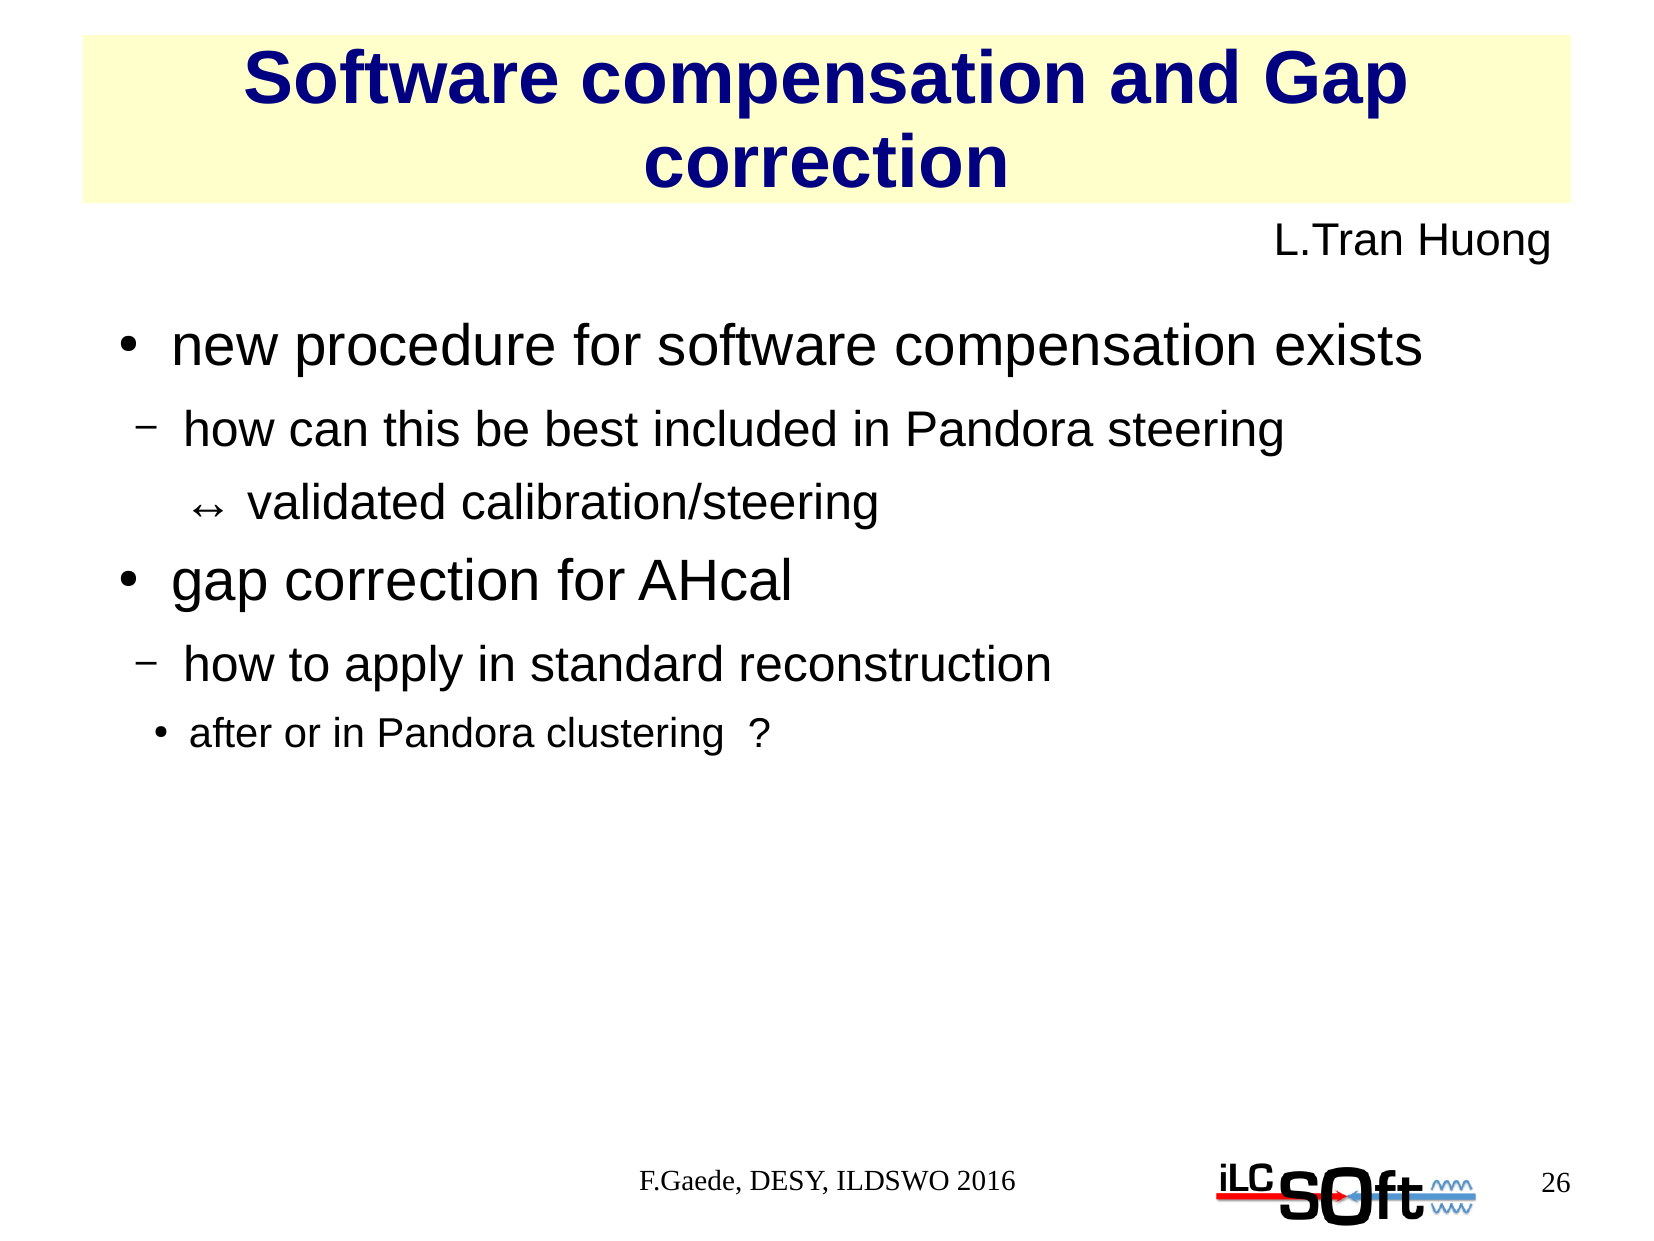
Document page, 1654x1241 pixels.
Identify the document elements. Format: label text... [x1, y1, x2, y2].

list new procedure for software compensation exists how can this be best included in Pandora steering ↔ validated calibration/steering gap correction for AHcal how to apply in standard reconstruction after or in Pandora clustering ? [82, 312, 1571, 1055]
picture [1206, 1155, 1561, 1241]
title Software compensation and Gap correction [82, 35, 1571, 204]
text_box L.Tran Huong [1258, 206, 1568, 273]
